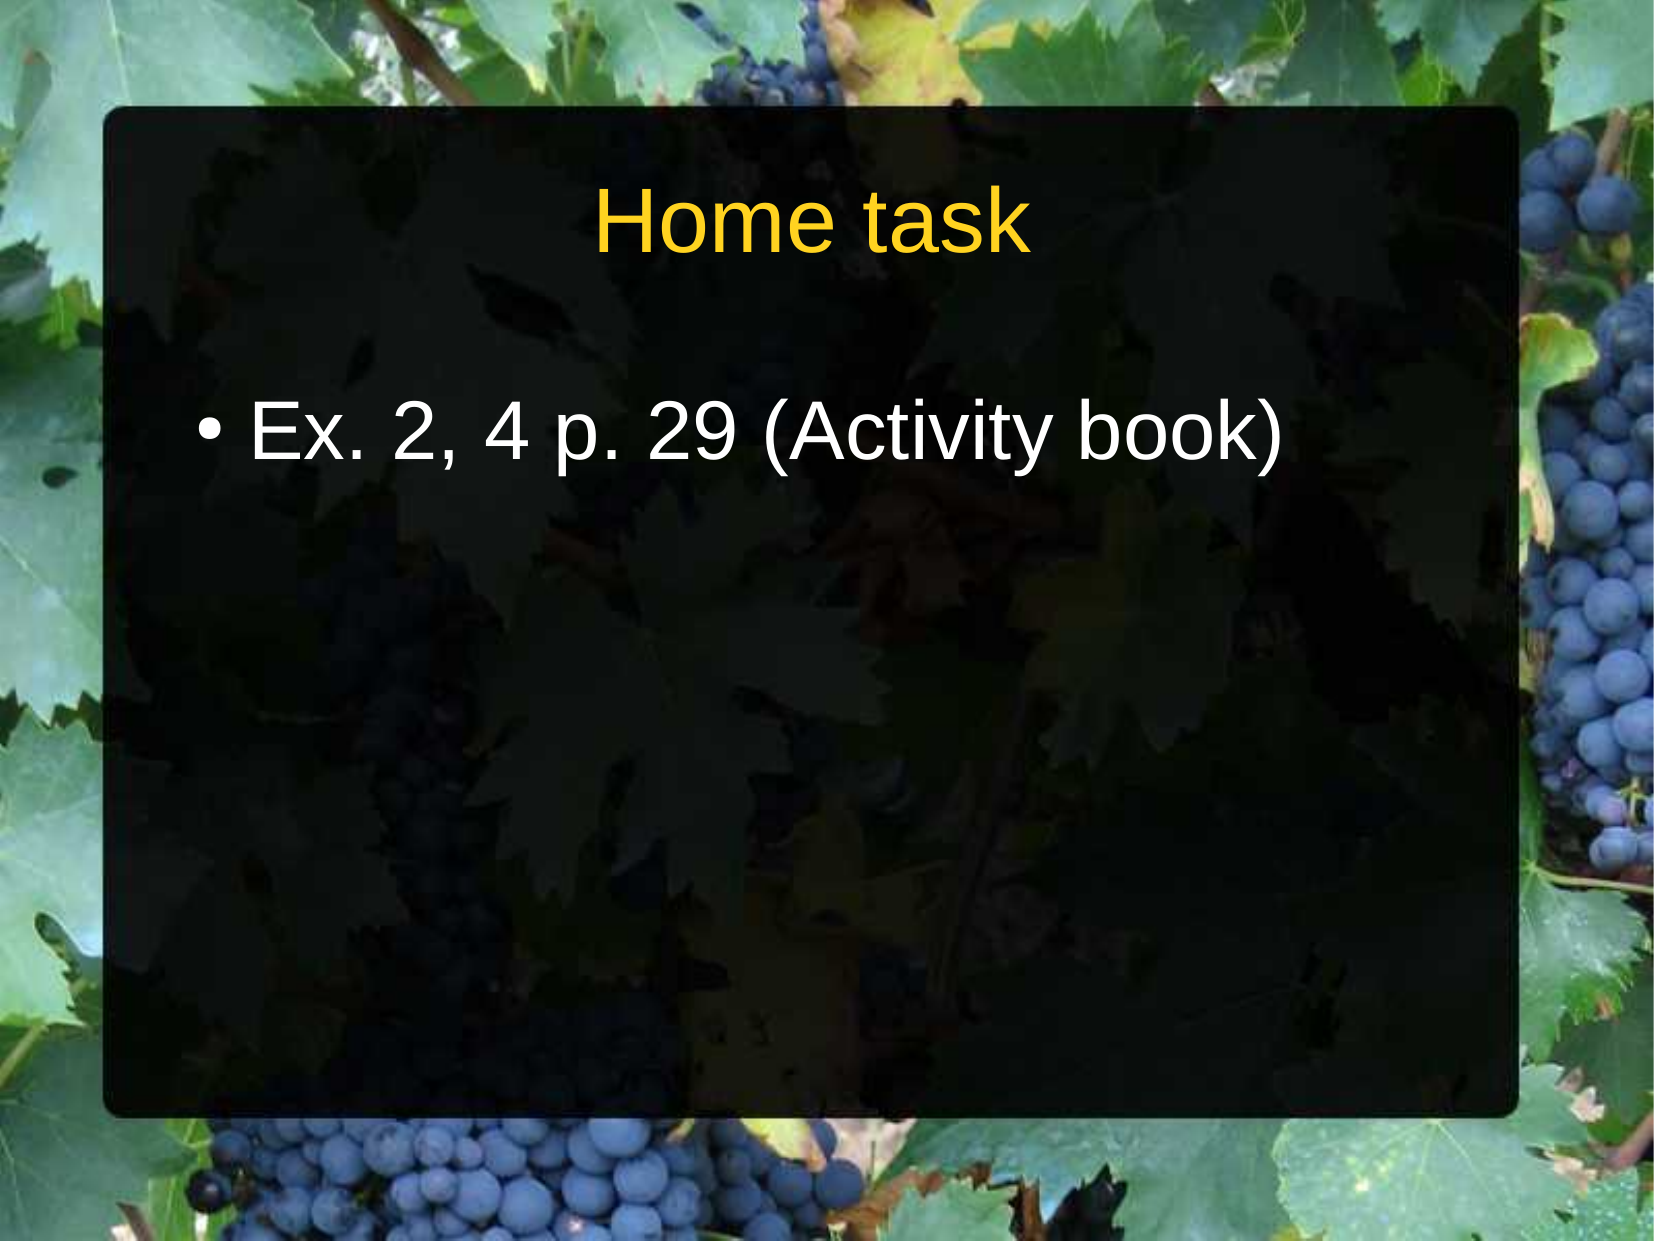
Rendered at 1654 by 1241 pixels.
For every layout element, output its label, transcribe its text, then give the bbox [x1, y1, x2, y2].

title Home task [118, 117, 1506, 325]
picture [0, 0, 1654, 1241]
list Ex. 2, 4 p. 29 (Activity book) [177, 383, 1477, 1241]
